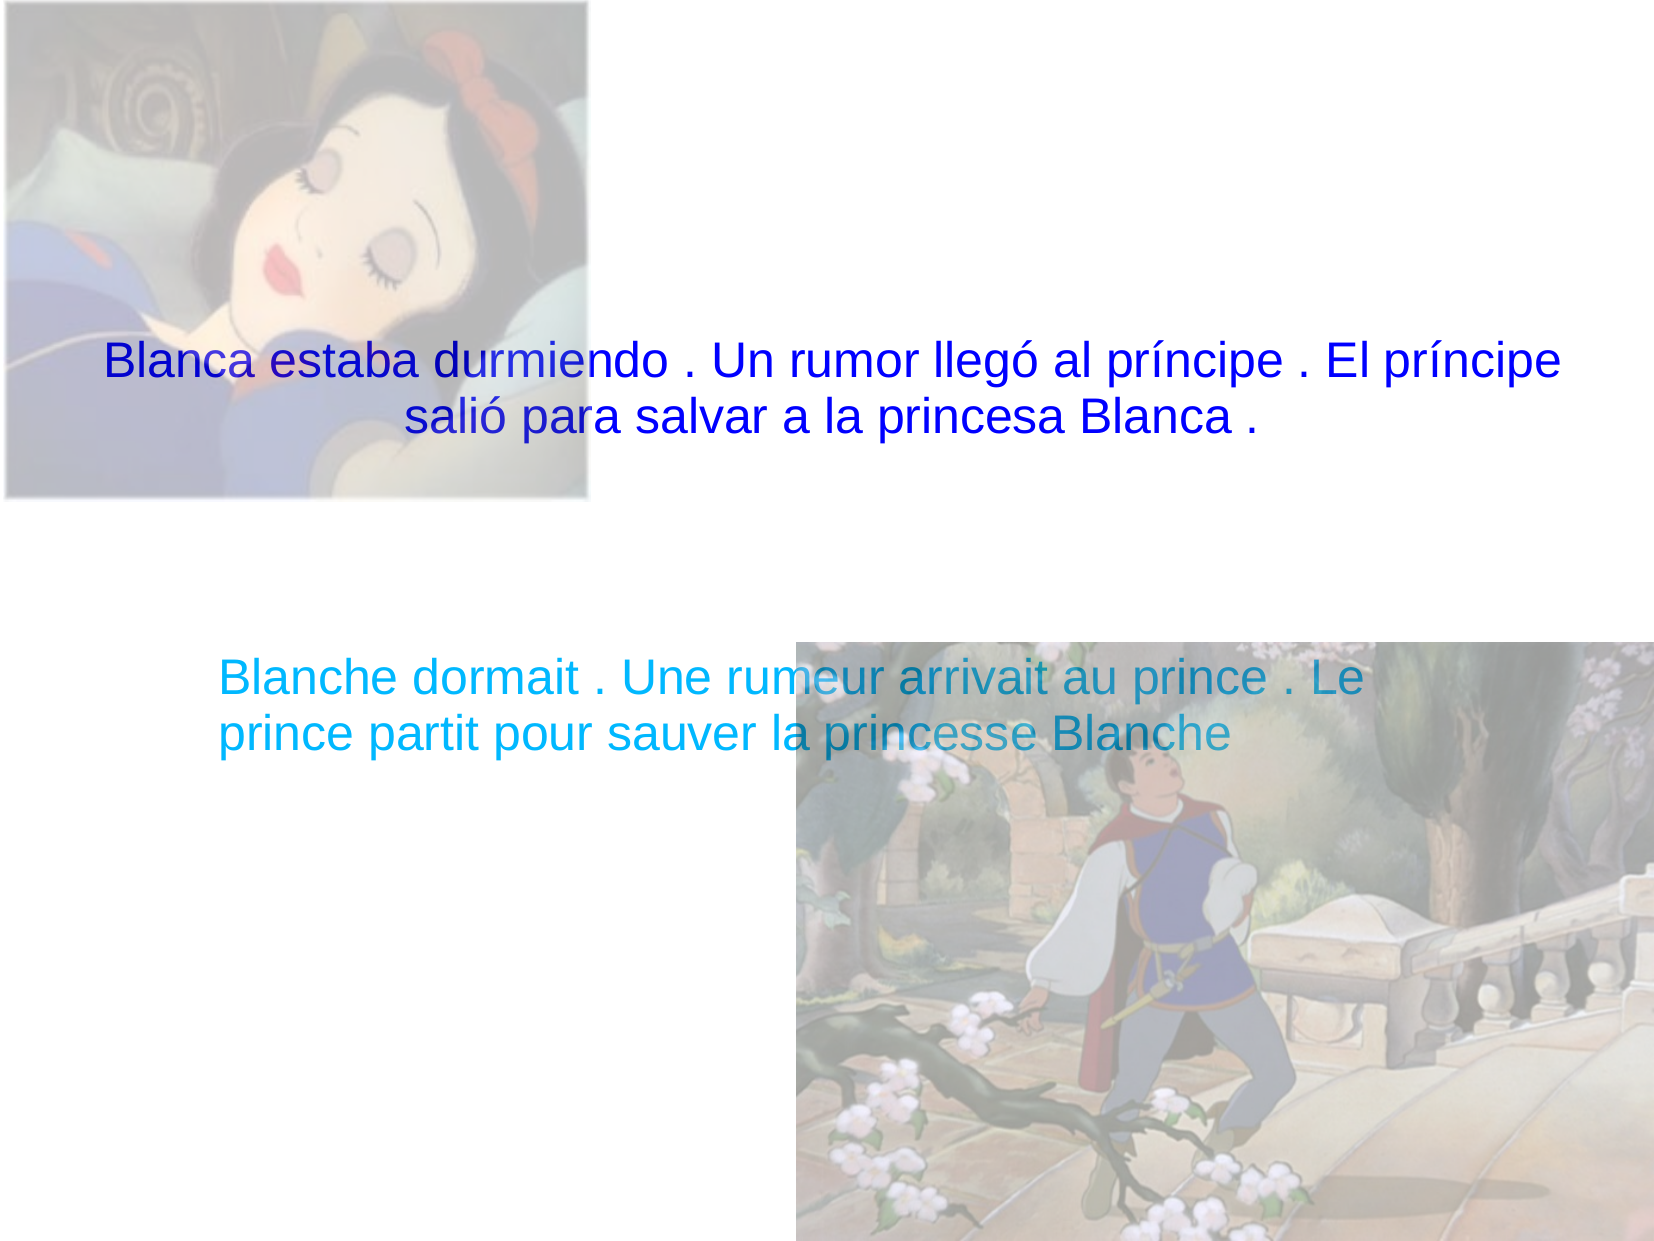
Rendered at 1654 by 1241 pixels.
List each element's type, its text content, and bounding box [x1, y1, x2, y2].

picture [3, 0, 591, 502]
picture [796, 727, 801, 746]
picture [796, 642, 1654, 1241]
title Blanca estaba durmiendo . Un rumor llegó al príncipe . El príncipe salió para salvar a la princesa Blanca . [591, 284, 1577, 492]
list Blanche dormait . Une rumeur arrivait au prince . Le prince partit pour sauver la princesse Blanche [147, 649, 796, 1063]
